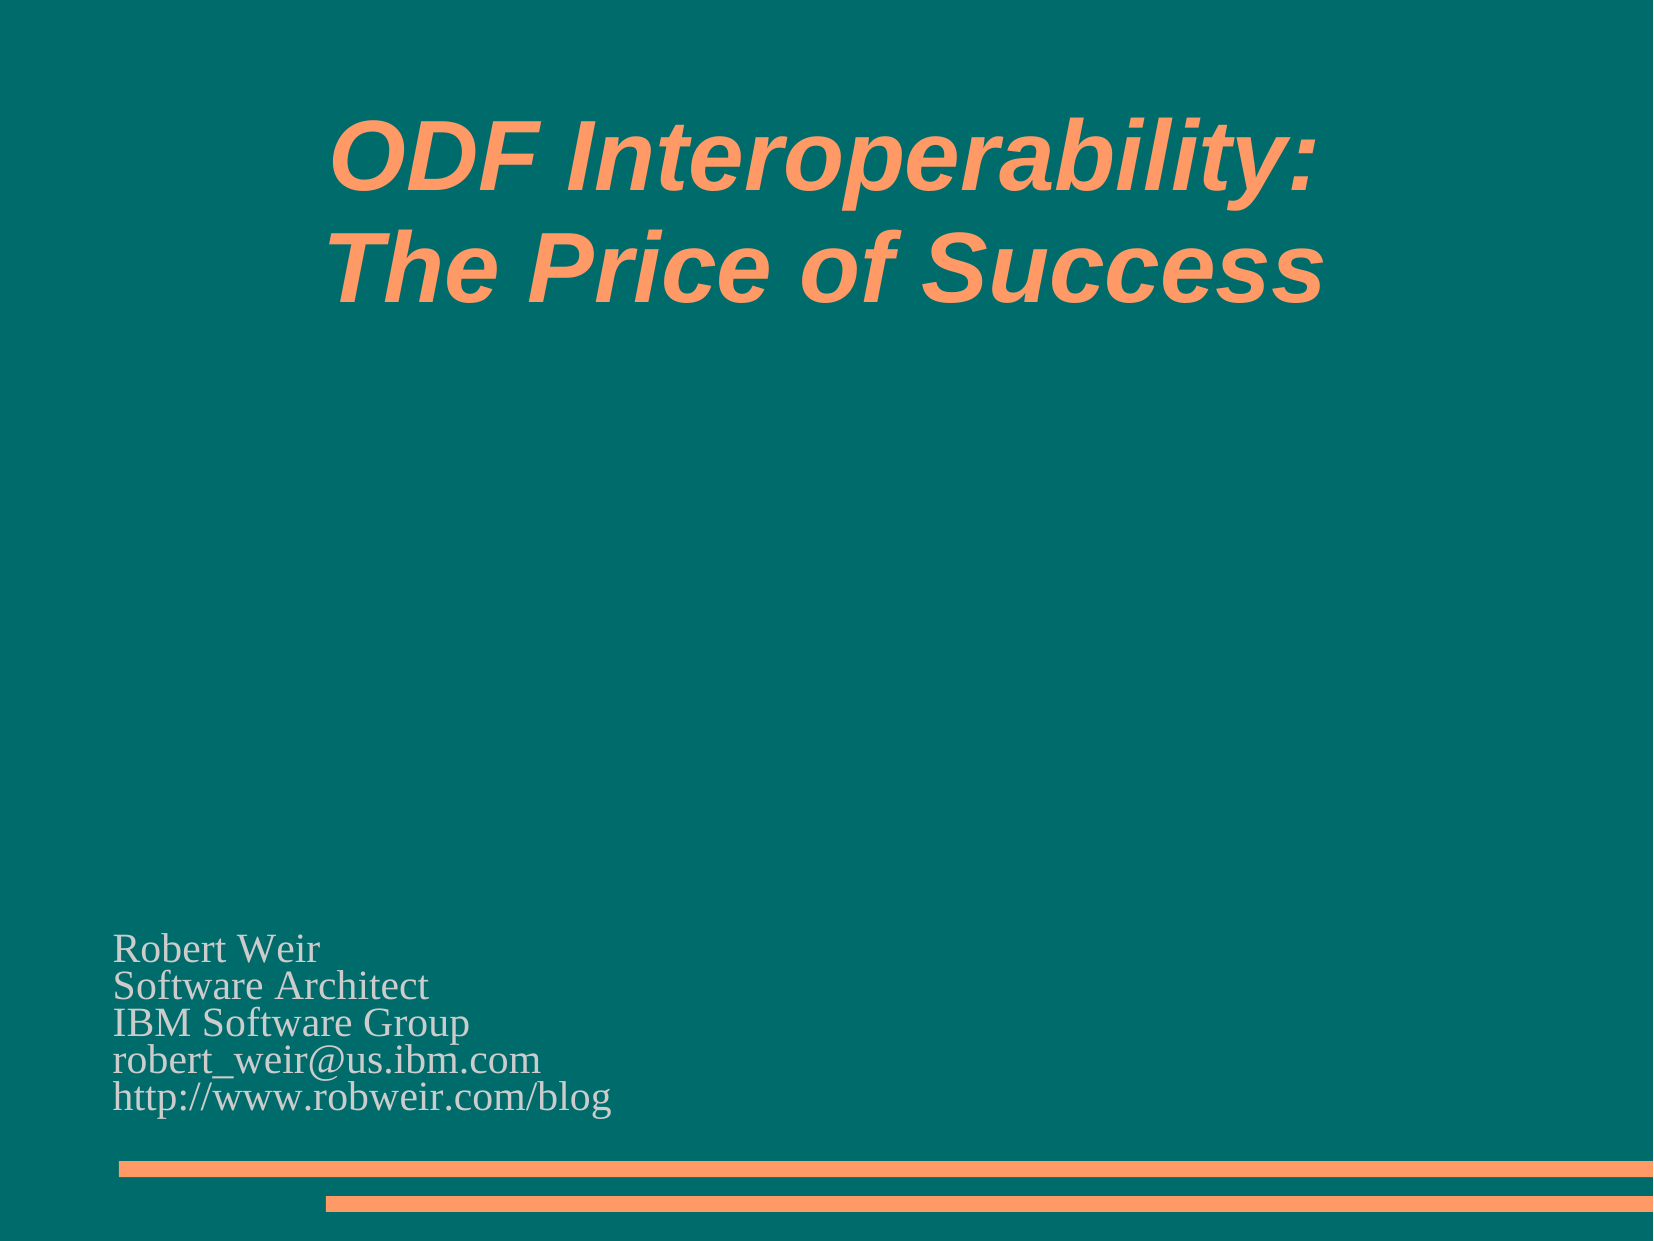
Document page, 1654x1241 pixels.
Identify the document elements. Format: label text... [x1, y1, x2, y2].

subtitle Robert Weir Software Architect IBM Software Group robert_weir@us.ibm.com http://www.robweir.com/blog [75, 251, 1561, 1126]
title ODF Interoperability: The Price of Success [75, 10, 1576, 413]
